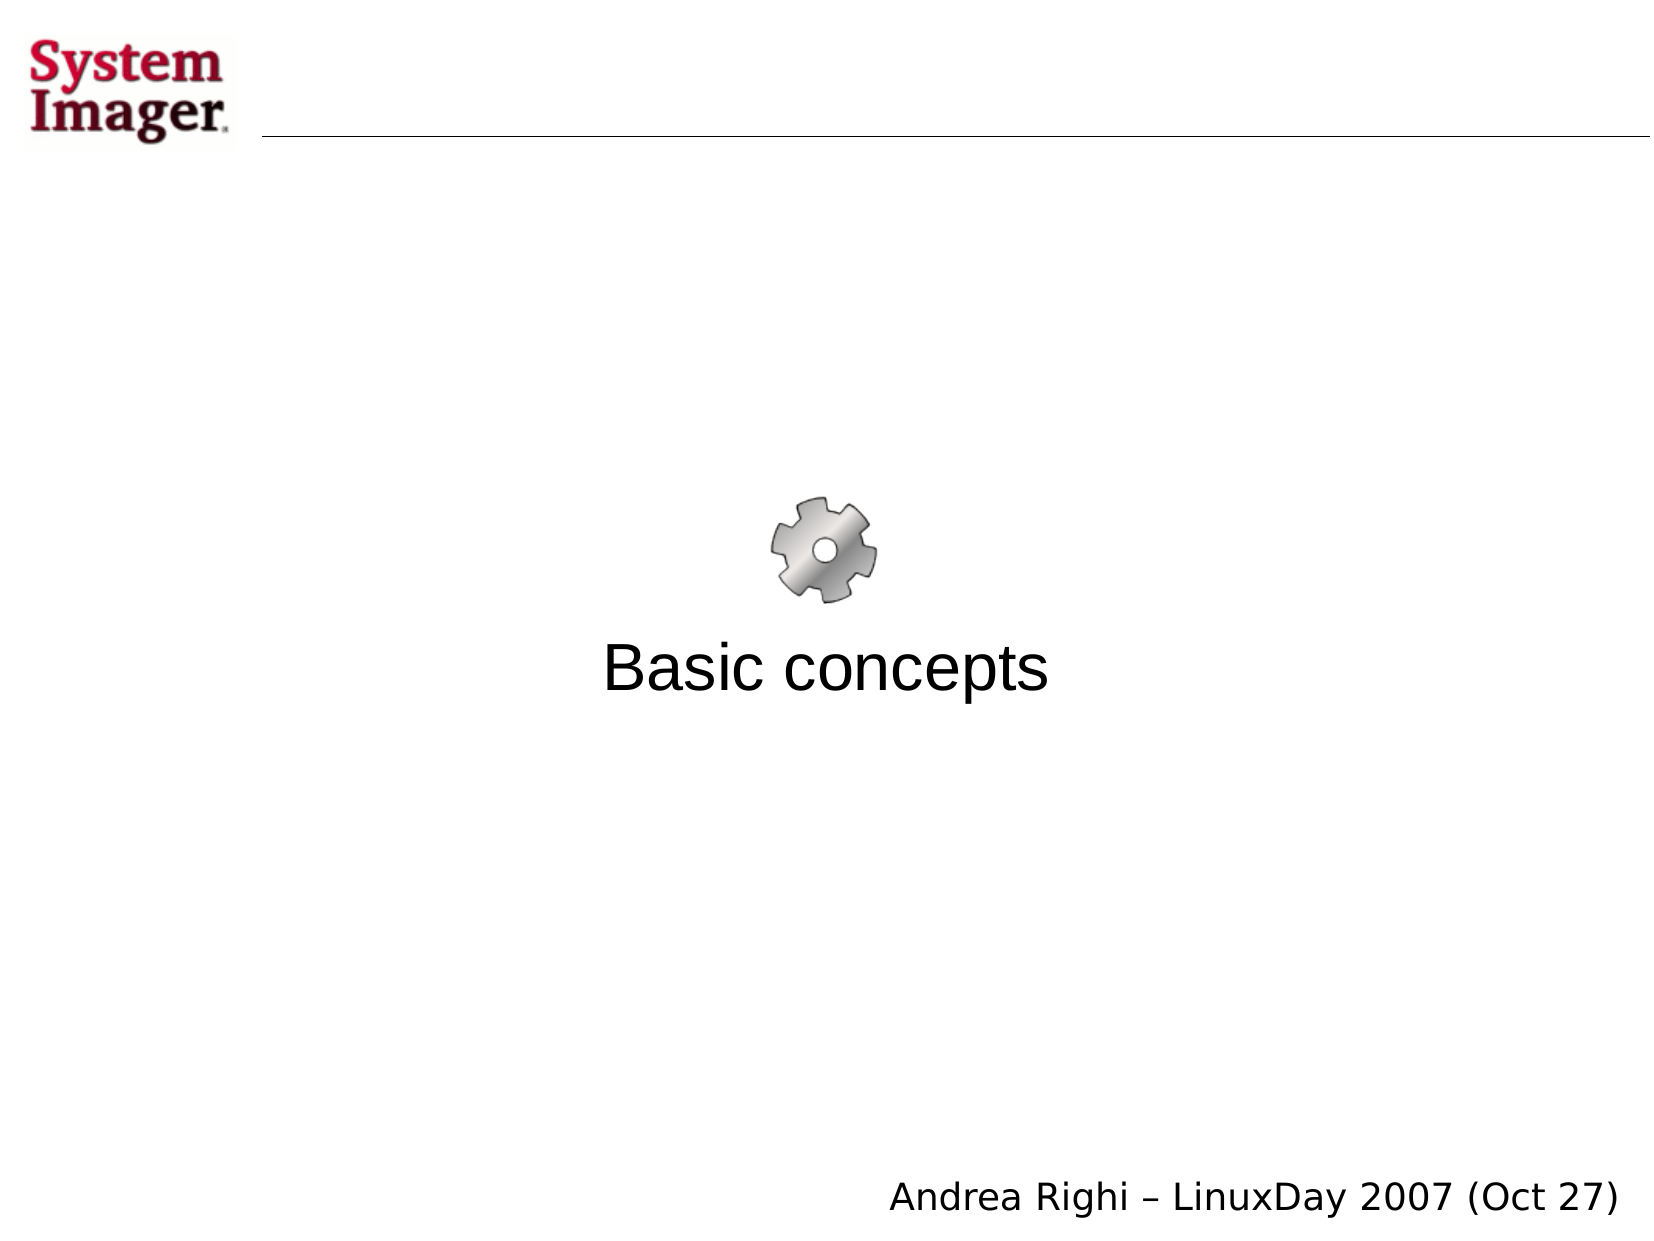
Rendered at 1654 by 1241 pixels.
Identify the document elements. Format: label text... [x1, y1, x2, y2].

picture [25, 34, 237, 151]
picture [763, 489, 889, 615]
text_box Basic concepts [82, 232, 1571, 1102]
